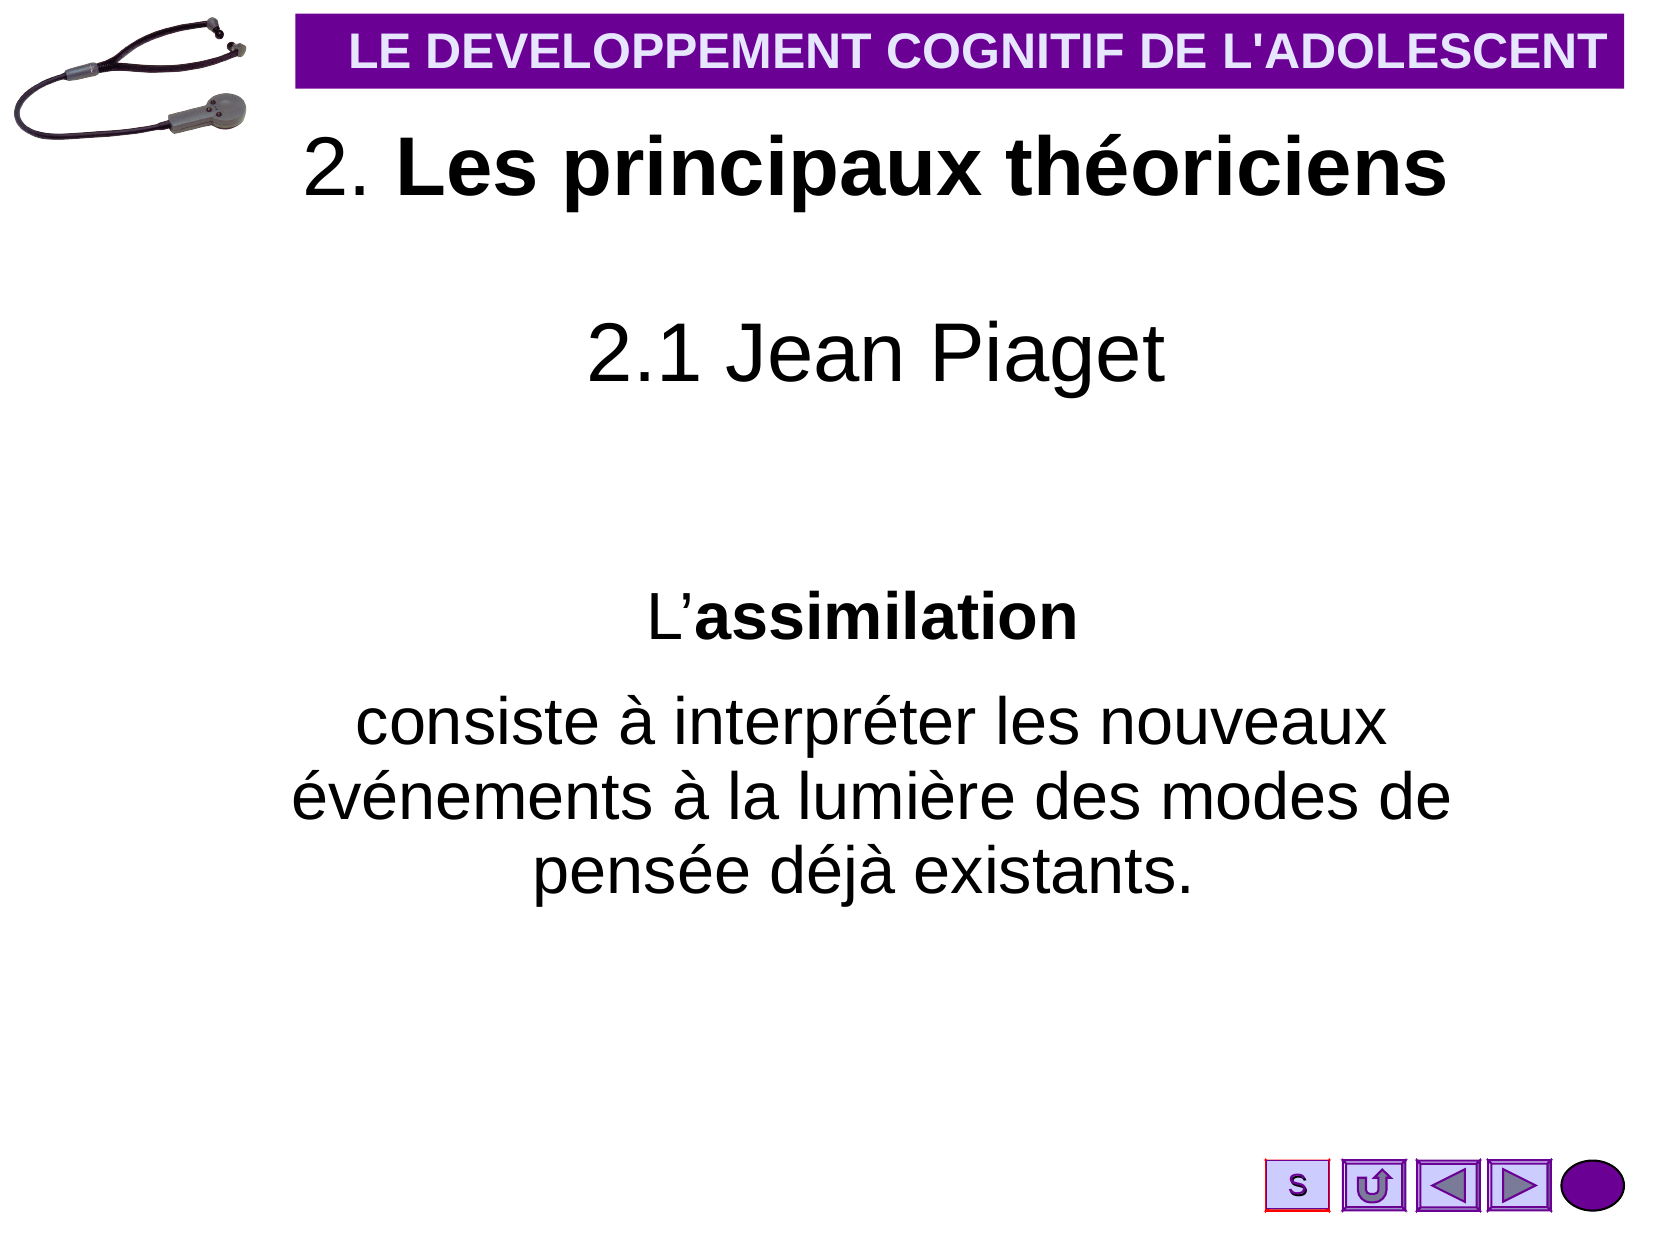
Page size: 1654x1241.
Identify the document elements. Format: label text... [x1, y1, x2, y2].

picture [8, 8, 260, 153]
text_box LE DEVELOPPEMENT COGNITIF DE L'ADOLESCENT [295, 13, 1625, 89]
text_box 2. Les principaux théoriciens 2.1 Jean Piaget [287, 112, 1466, 407]
text_box [1561, 1160, 1625, 1211]
list L’assimilation consiste à interpréter les nouveaux événements à la lumière des modes de pensée déjà existants. [206, 572, 1482, 916]
